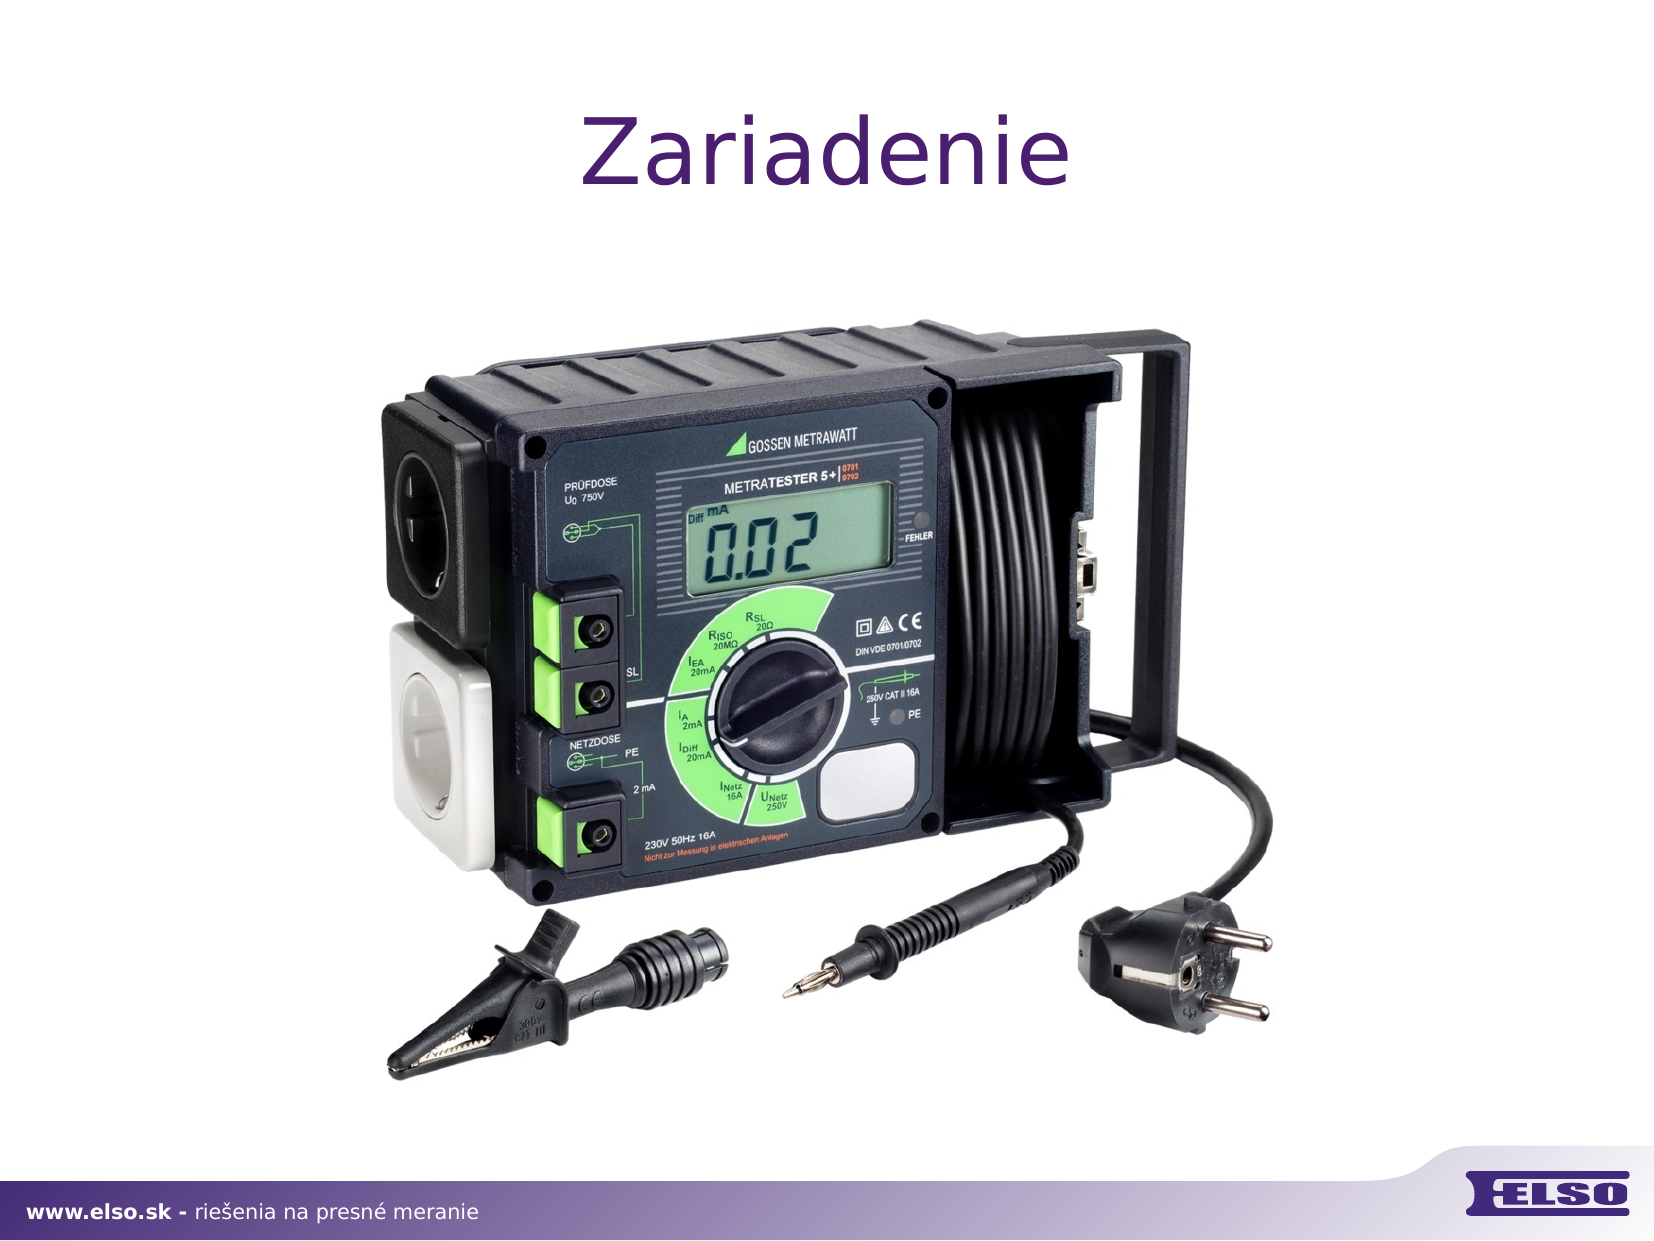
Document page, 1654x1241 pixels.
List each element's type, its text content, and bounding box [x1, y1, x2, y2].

title Zariadenie [82, 49, 1571, 257]
picture [352, 290, 1301, 1109]
